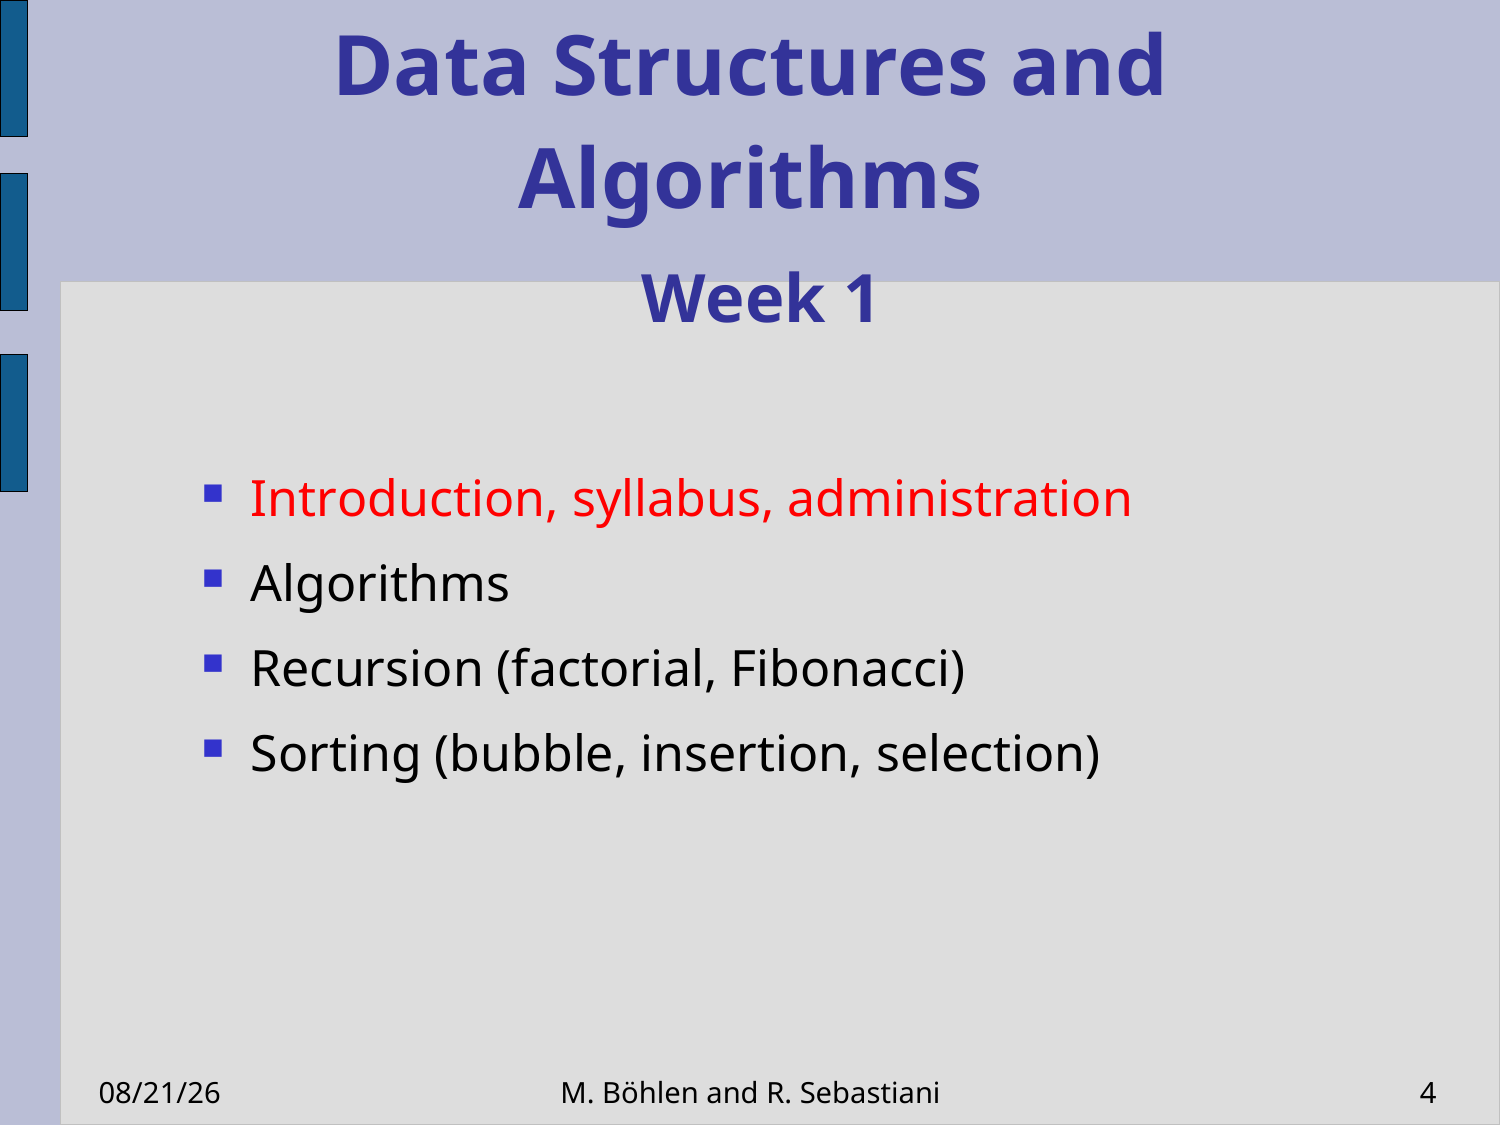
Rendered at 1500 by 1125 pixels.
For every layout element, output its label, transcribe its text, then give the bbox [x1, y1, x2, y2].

title Data Structures and Algorithms Week 1 [110, 68, 1392, 285]
subtitle Introduction, syllabus, administration Algorithms Recursion (factorial, Fibonacci) Sorting (bubble, insertion, selection) [201, 312, 1374, 1022]
